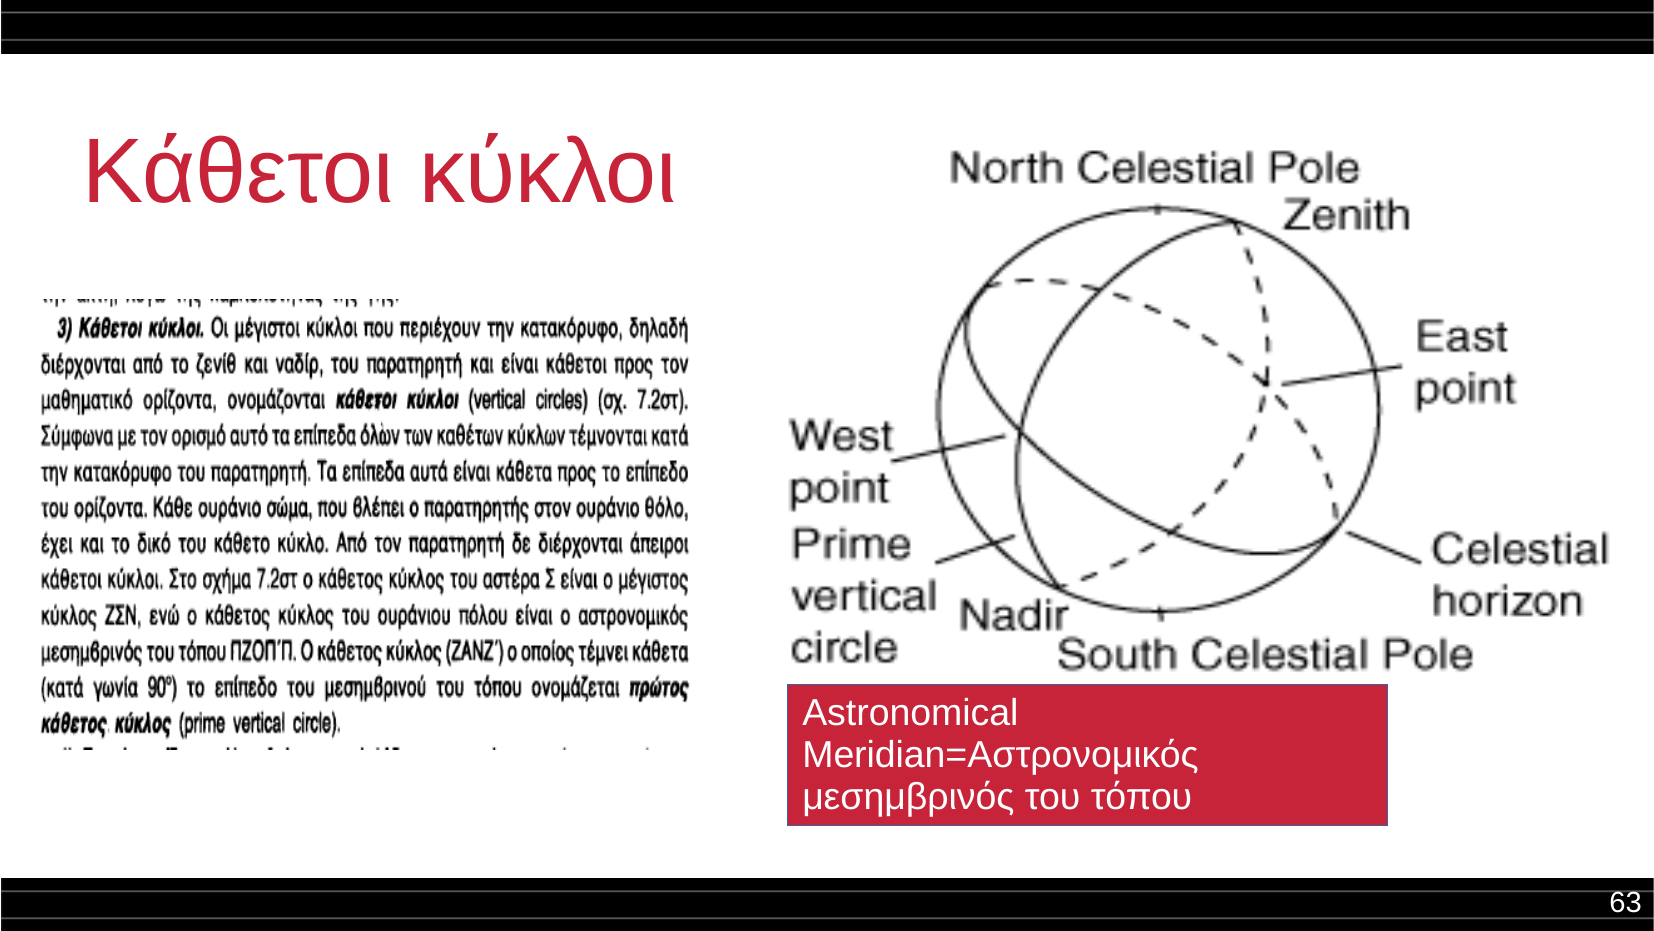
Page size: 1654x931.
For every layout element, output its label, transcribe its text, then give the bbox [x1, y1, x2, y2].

text_box Astronomical Meridian=Αστρονομικός μεσημβρινός του τόπου [787, 684, 1388, 826]
picture [1, 878, 1654, 931]
picture [787, 149, 1613, 676]
title Κάθετοι κύκλοι [82, 92, 1571, 187]
list [37, 187, 809, 788]
picture [33, 299, 713, 751]
picture [1, 0, 1654, 54]
